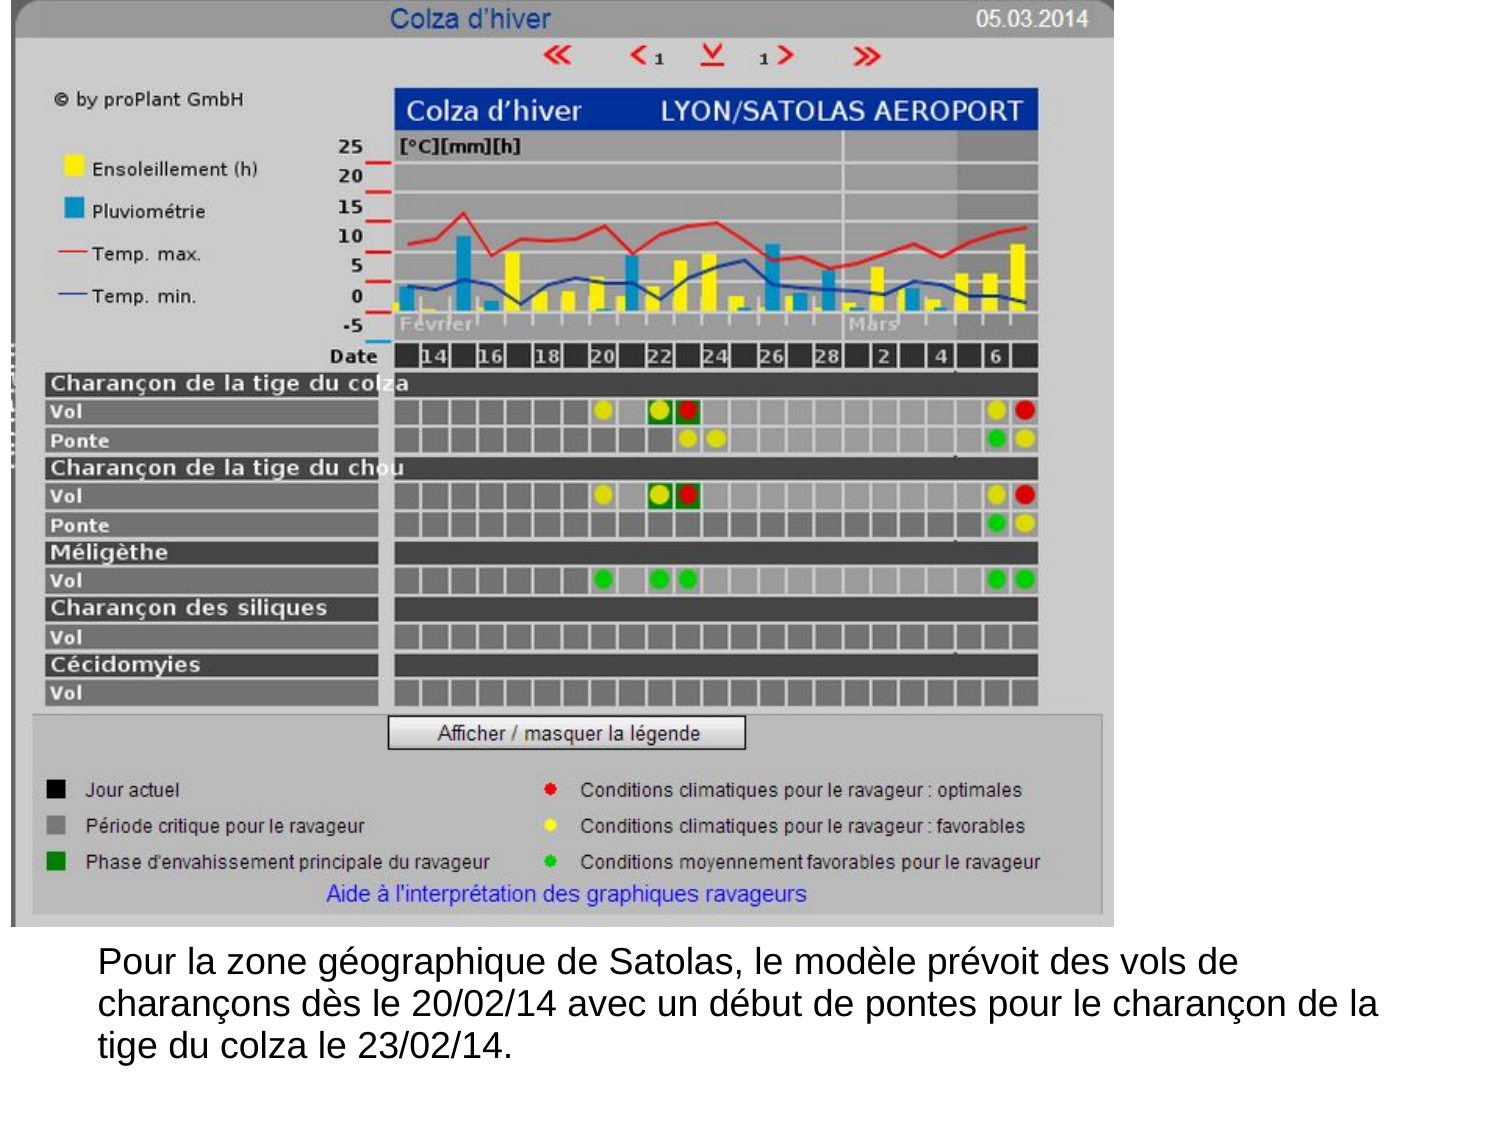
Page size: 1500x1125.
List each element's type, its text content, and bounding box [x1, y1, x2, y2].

picture [11, 0, 1114, 927]
text_box Pour la zone géographique de Satolas, le modèle prévoit des vols de charançons dès le 20/02/14 avec un début de pontes pour le charançon de la tige du colza le 23/02/14. [82, 933, 1430, 1075]
